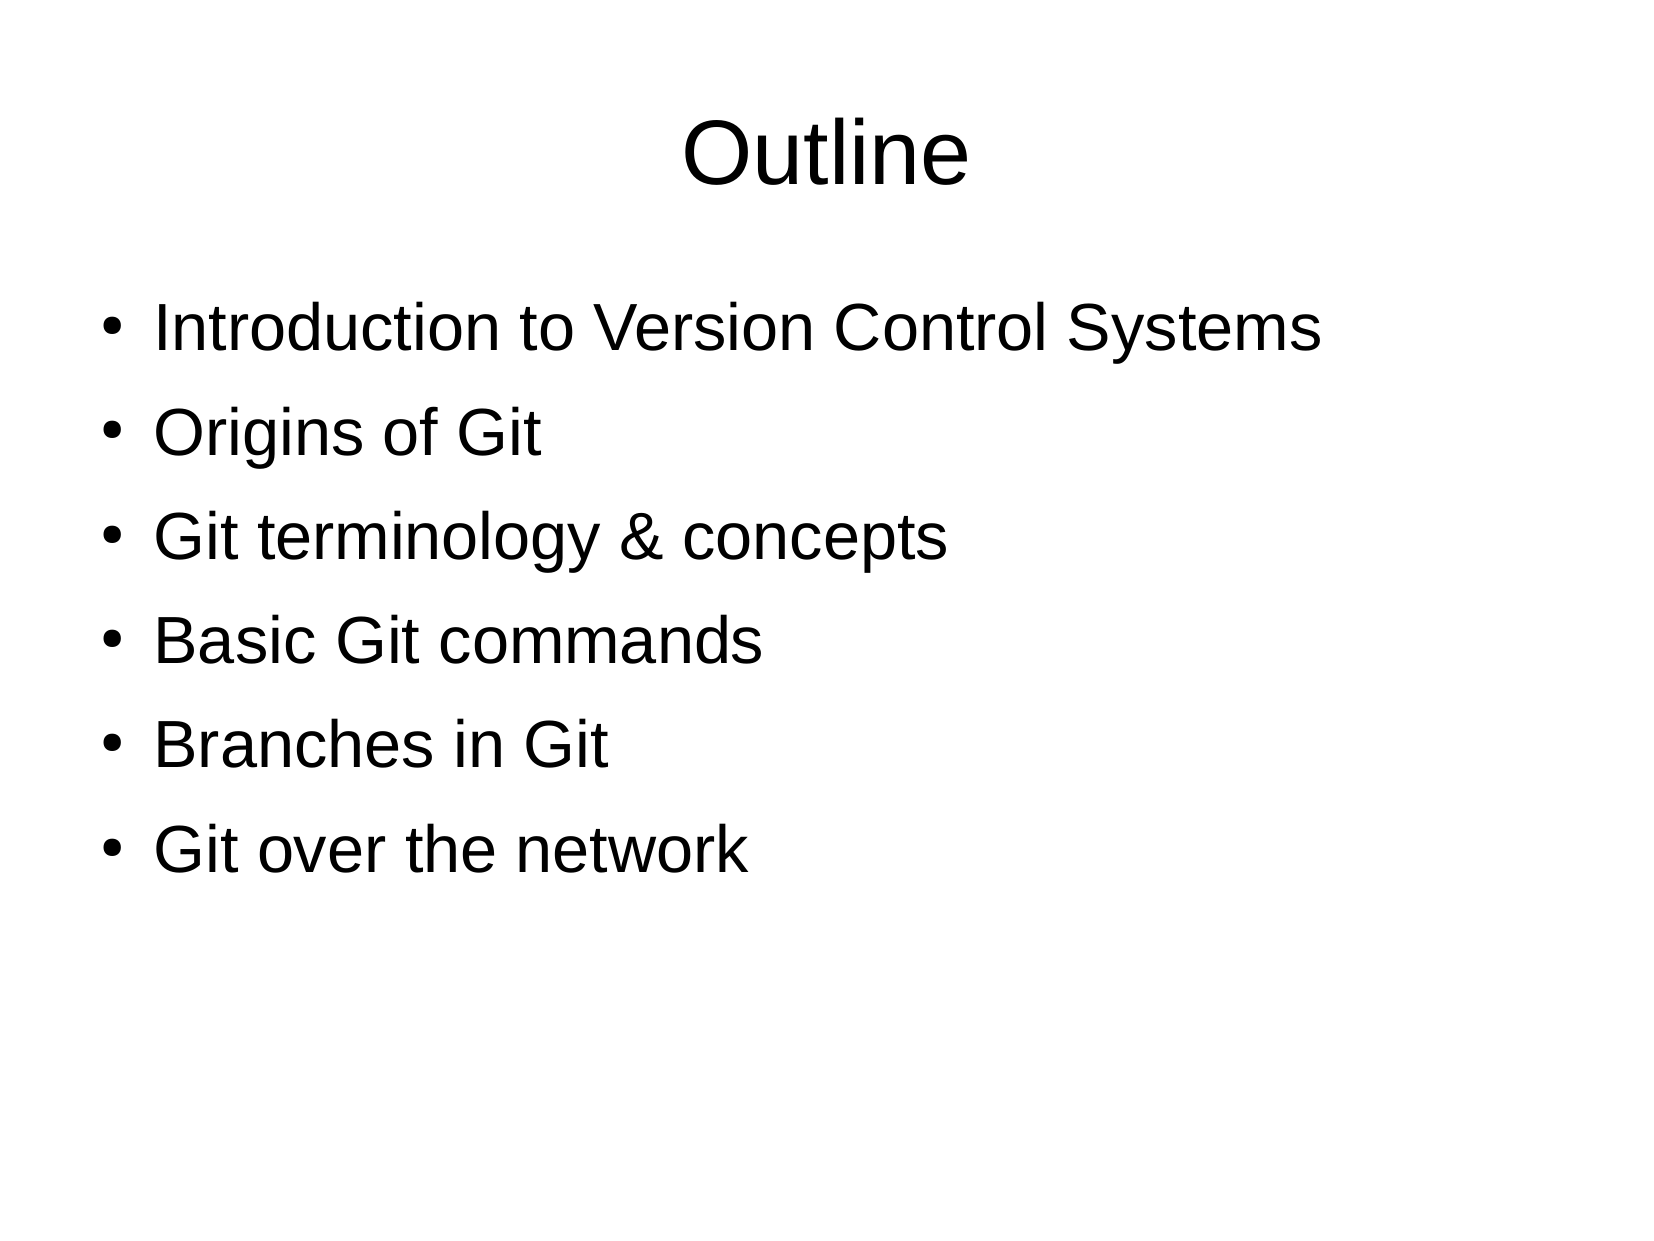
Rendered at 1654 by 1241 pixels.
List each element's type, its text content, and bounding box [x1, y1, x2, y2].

list Introduction to Version Control Systems Origins of Git Git terminology & concepts Basic Git commands Branches in Git Git over the network [82, 290, 1571, 1010]
title Outline [82, 49, 1571, 257]
